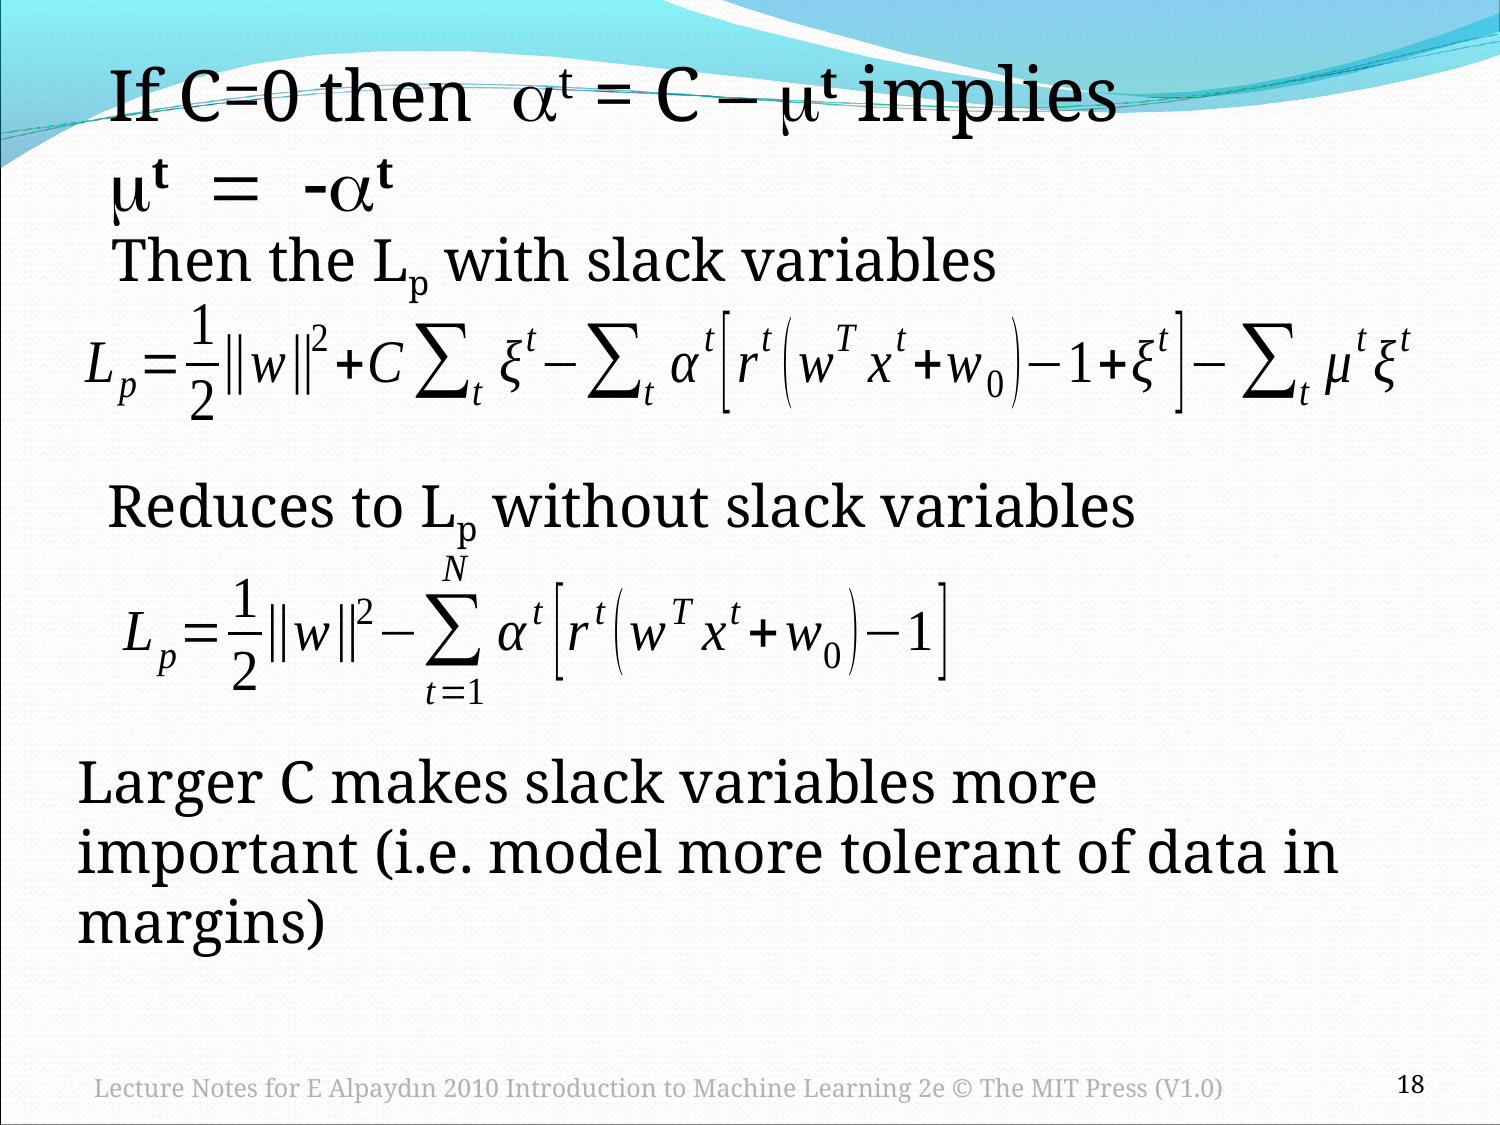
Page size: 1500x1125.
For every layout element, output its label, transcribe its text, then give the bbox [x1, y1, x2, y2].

text_box Lecture Notes for E Alpaydın 2010 Introduction to Machine Learning 2e © The MIT Press (V1.0) [93, 1042, 1254, 1103]
text_box Then the Lp with slack variables [96, 214, 1029, 291]
text_box Larger C makes slack variables more important (i.e. model more tolerant of data in margins) [62, 737, 1363, 963]
text_box <number> [1299, 1042, 1426, 1103]
chart [68, 291, 1432, 436]
text_box If C=0 thent = C – t implies tt [93, 38, 1407, 152]
text_box Reduces to Lp without slack variables [92, 461, 1153, 557]
chart [106, 548, 970, 714]
picture [0, 0, 1500, 1125]
